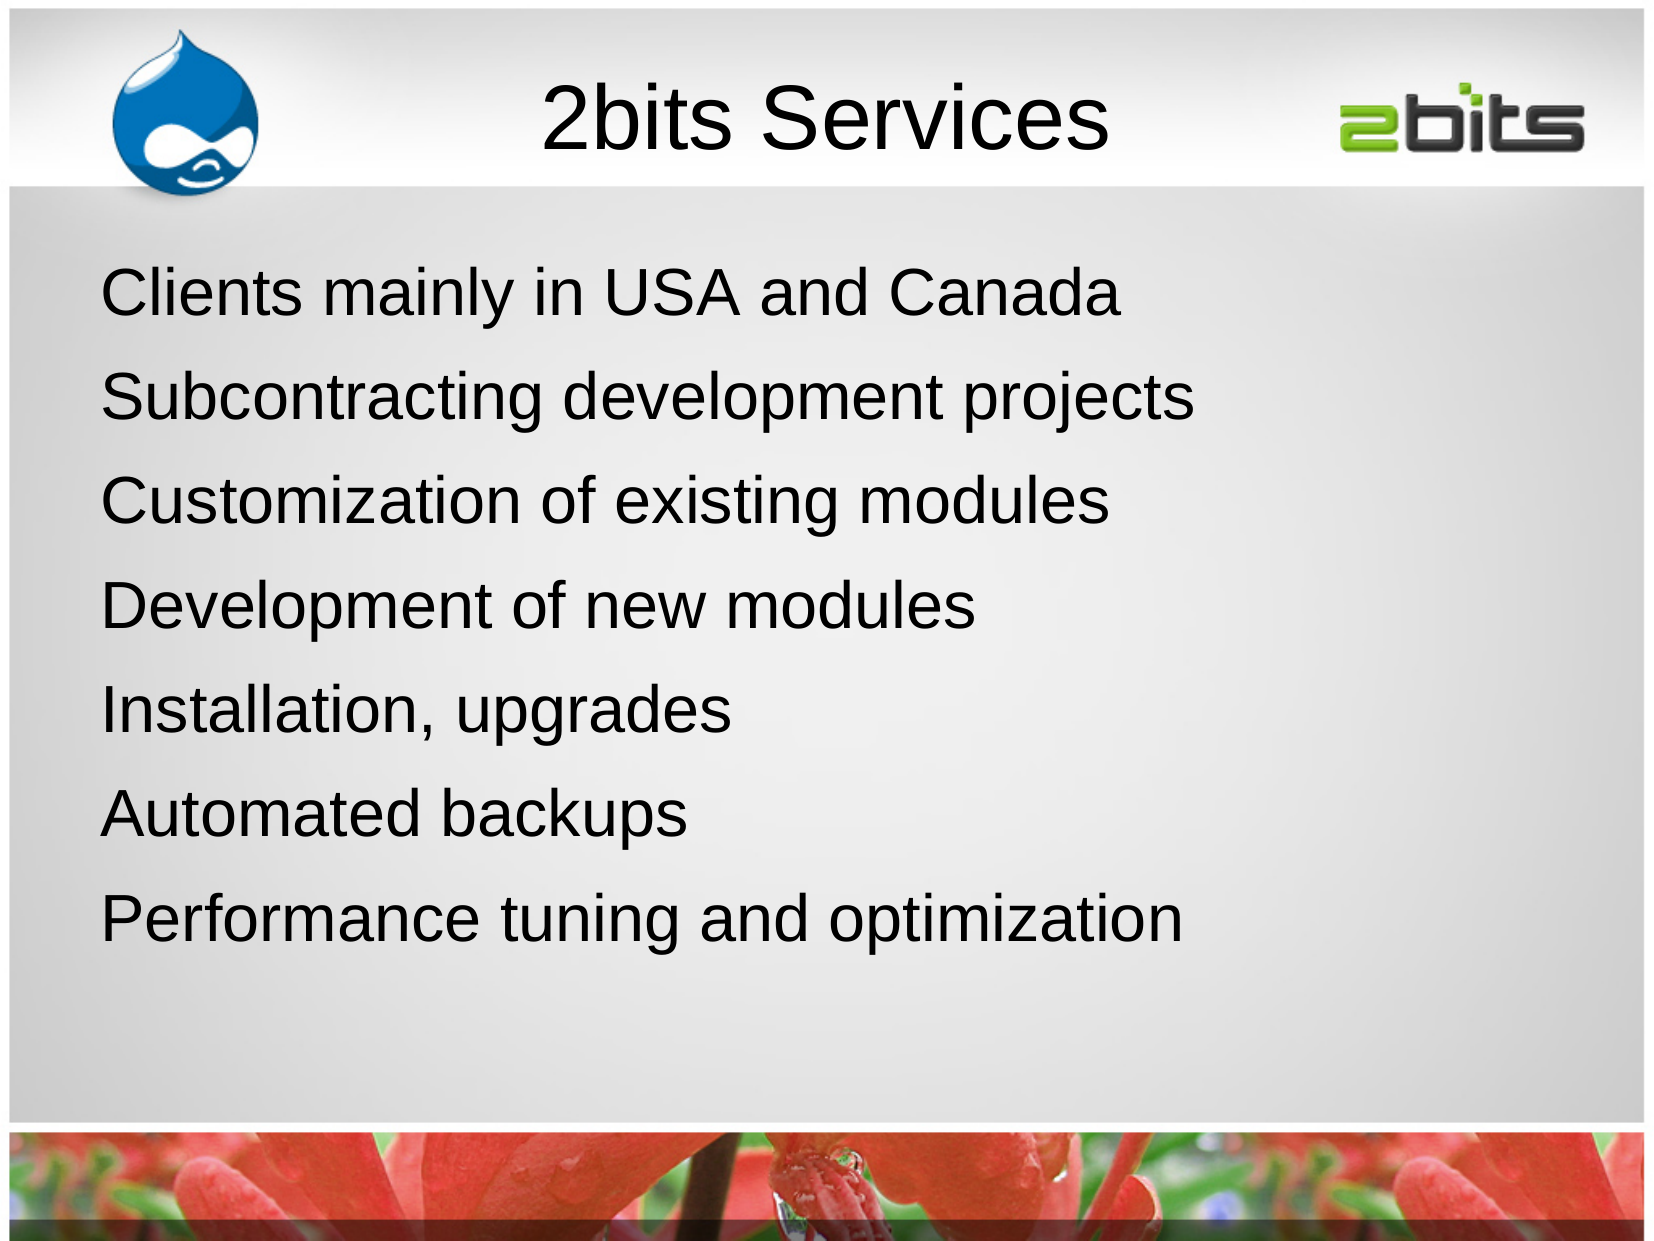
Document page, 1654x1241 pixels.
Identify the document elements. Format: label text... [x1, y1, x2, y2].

list Clients mainly in USA and Canada Subcontracting development projects Customization of existing modules Development of new modules Installation, upgrades Automated backups Performance tuning and optimization [82, 254, 1571, 1127]
title 2bits Services [82, 13, 1571, 222]
picture [0, 0, 1654, 1241]
